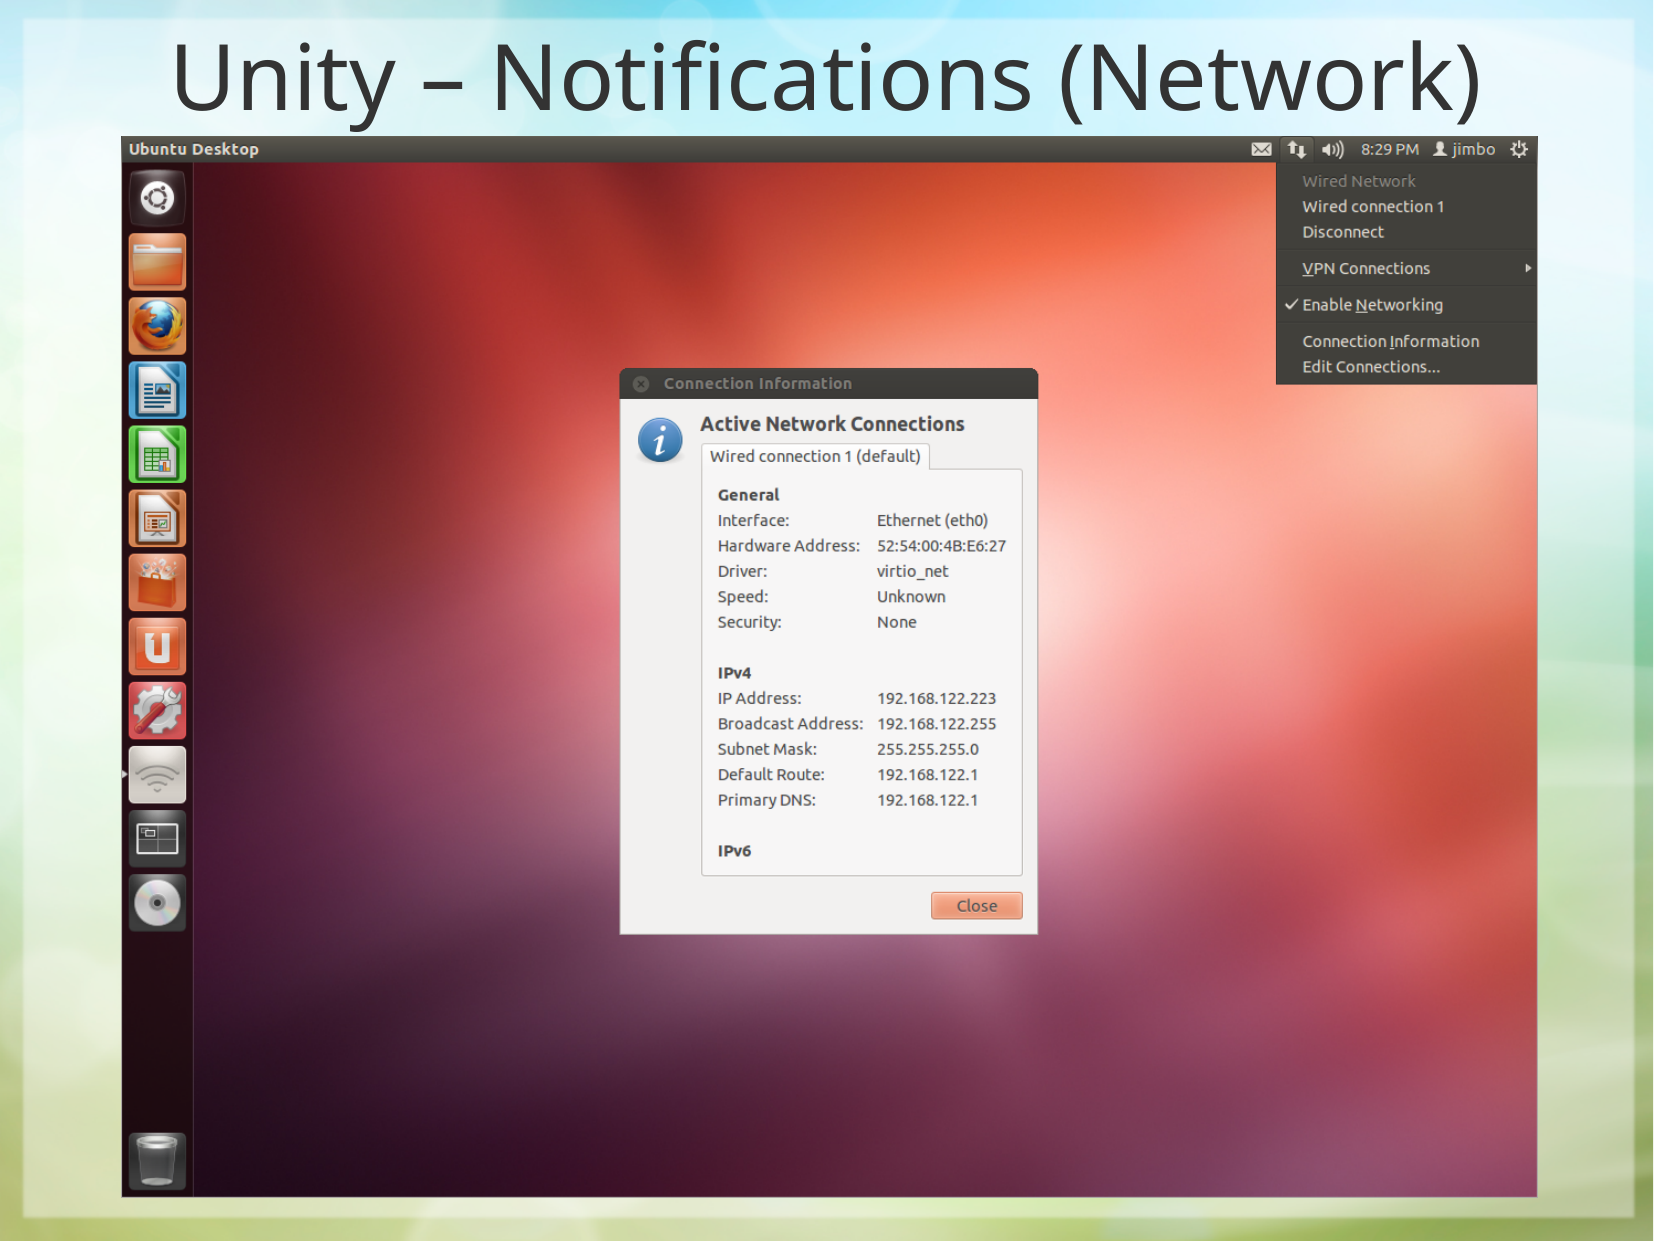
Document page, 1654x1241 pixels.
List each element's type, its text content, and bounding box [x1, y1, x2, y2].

title Unity – Notifications (Network) [82, 0, 1571, 151]
picture [0, 0, 1654, 1241]
